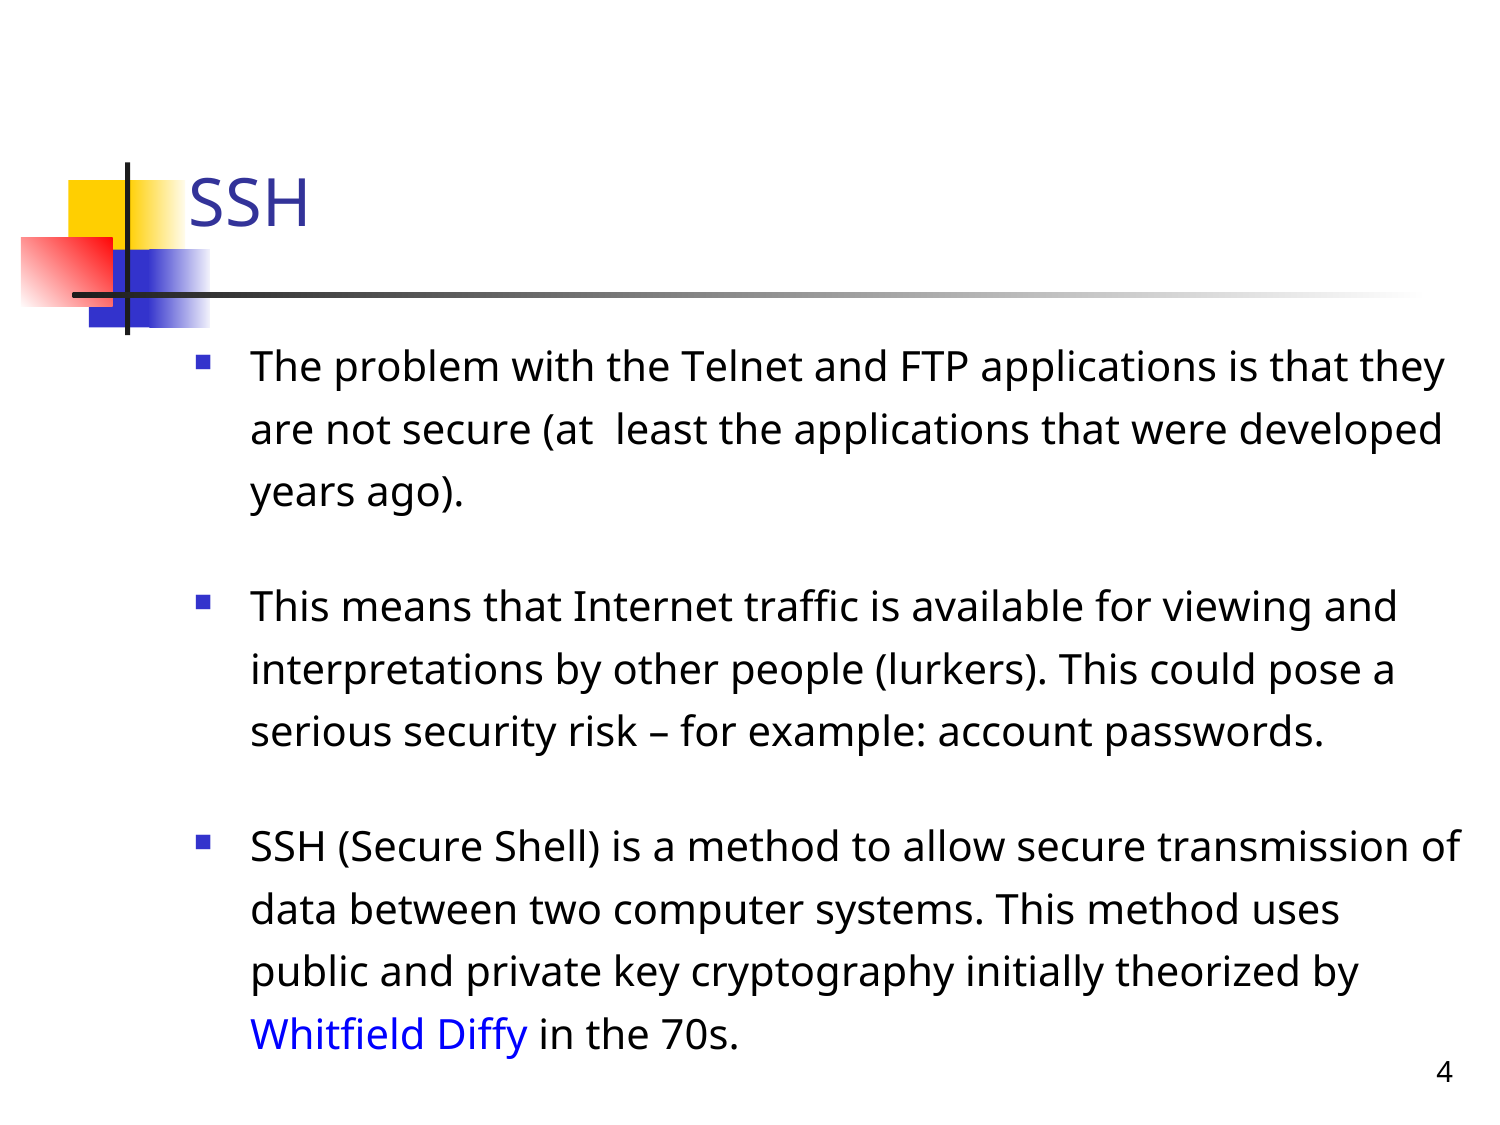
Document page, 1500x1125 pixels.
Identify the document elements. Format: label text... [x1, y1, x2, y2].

list The problem with the Telnet and FTP applications is that they are not secure (at least the applications that were developed years ago). This means that Internet traffic is available for viewing and interpretations by other people (lurkers). This could pose a serious security risk – for example: account passwords. SSH (Secure Shell) is a method to allow secure transmission of data between two computer systems. This method uses public and private key cryptography initially theorized by Whitfield Diffy in the 70s. [193, 331, 1469, 1059]
title SSH [188, 42, 1468, 268]
